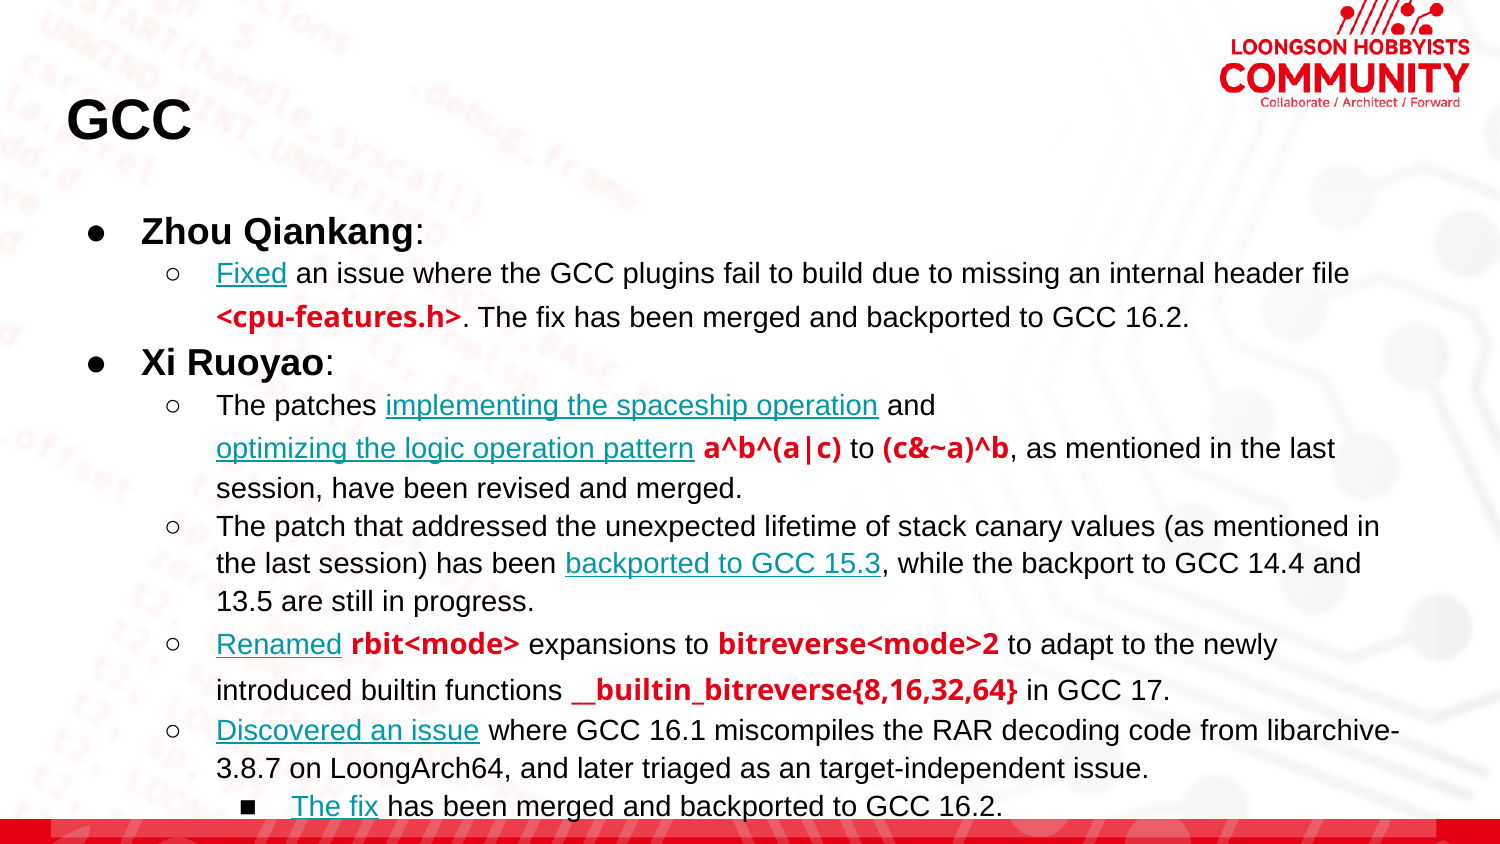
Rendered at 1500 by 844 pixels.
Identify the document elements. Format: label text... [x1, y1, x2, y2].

list Zhou Qiankang: Fixed an issue where the GCC plugins fail to build due to missing an internal header file <cpu-features.h>. The fix has been merged and backported to GCC 16.2. Xi Ruoyao: The patches implementing the spaceship operation and optimizing the logic operation pattern a^b^(a|c) to (c&~a)^b, as mentioned in the last session, have been revised and merged. The patch that addressed the unexpected lifetime of stack canary values (as mentioned in the last session) has been backported to GCC 15.3, while the backport to GCC 14.4 and 13.5 are still in progress. Renamed rbit<mode> expansions to bitreverse<mode>2 to adapt to the newly introduced builtin functions __builtin_bitreverse{8,16,32,64} in GCC 17. Discovered an issue where GCC 16.1 miscompiles the RAR decoding code from libarchive-3.8.7 on LoongArch64, and later triaged as an target-independent issue. The fix has been merged and backported to GCC 16.2. [51, 189, 1437, 838]
picture [0, 0, 1500, 844]
title GCC [51, 72, 1449, 167]
